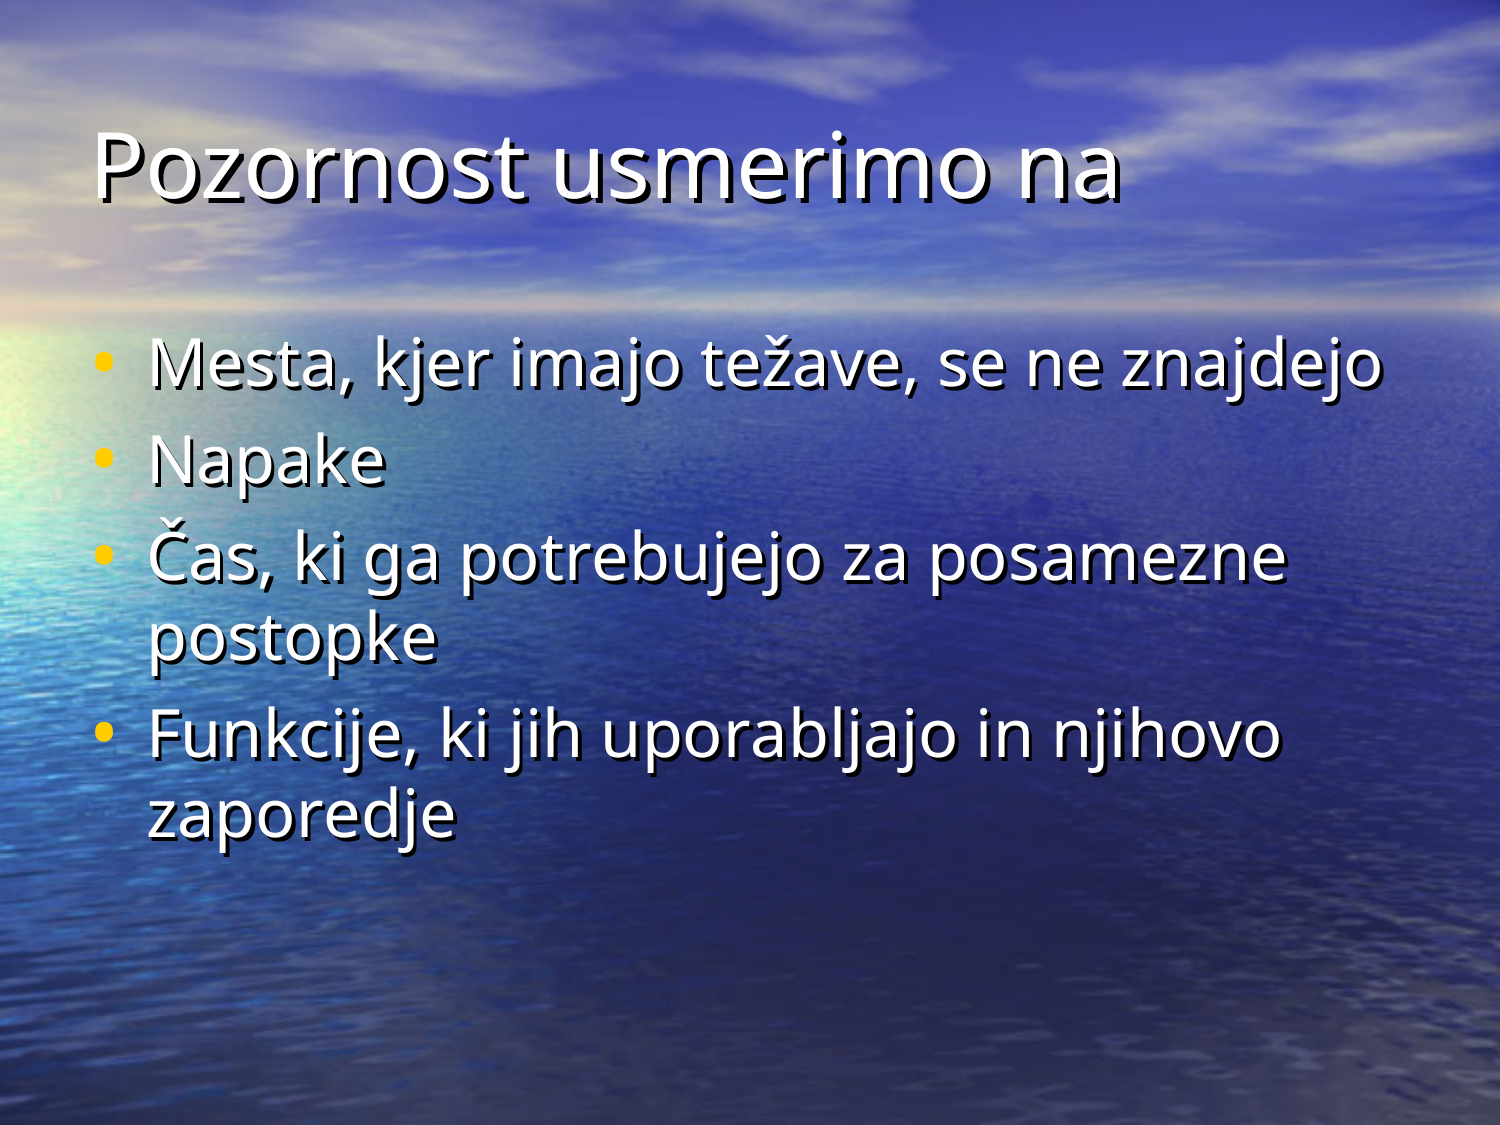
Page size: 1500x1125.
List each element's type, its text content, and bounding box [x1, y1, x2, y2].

picture [0, 0, 1500, 1125]
title Pozornost usmerimo na [75, 47, 1426, 276]
list Mesta, kjer imajo težave, se ne znajdejo Napake Čas, ki ga potrebujejo za posamezne postopke Funkcije, ki jih uporabljajo in njihovo zaporedje [75, 312, 1426, 988]
